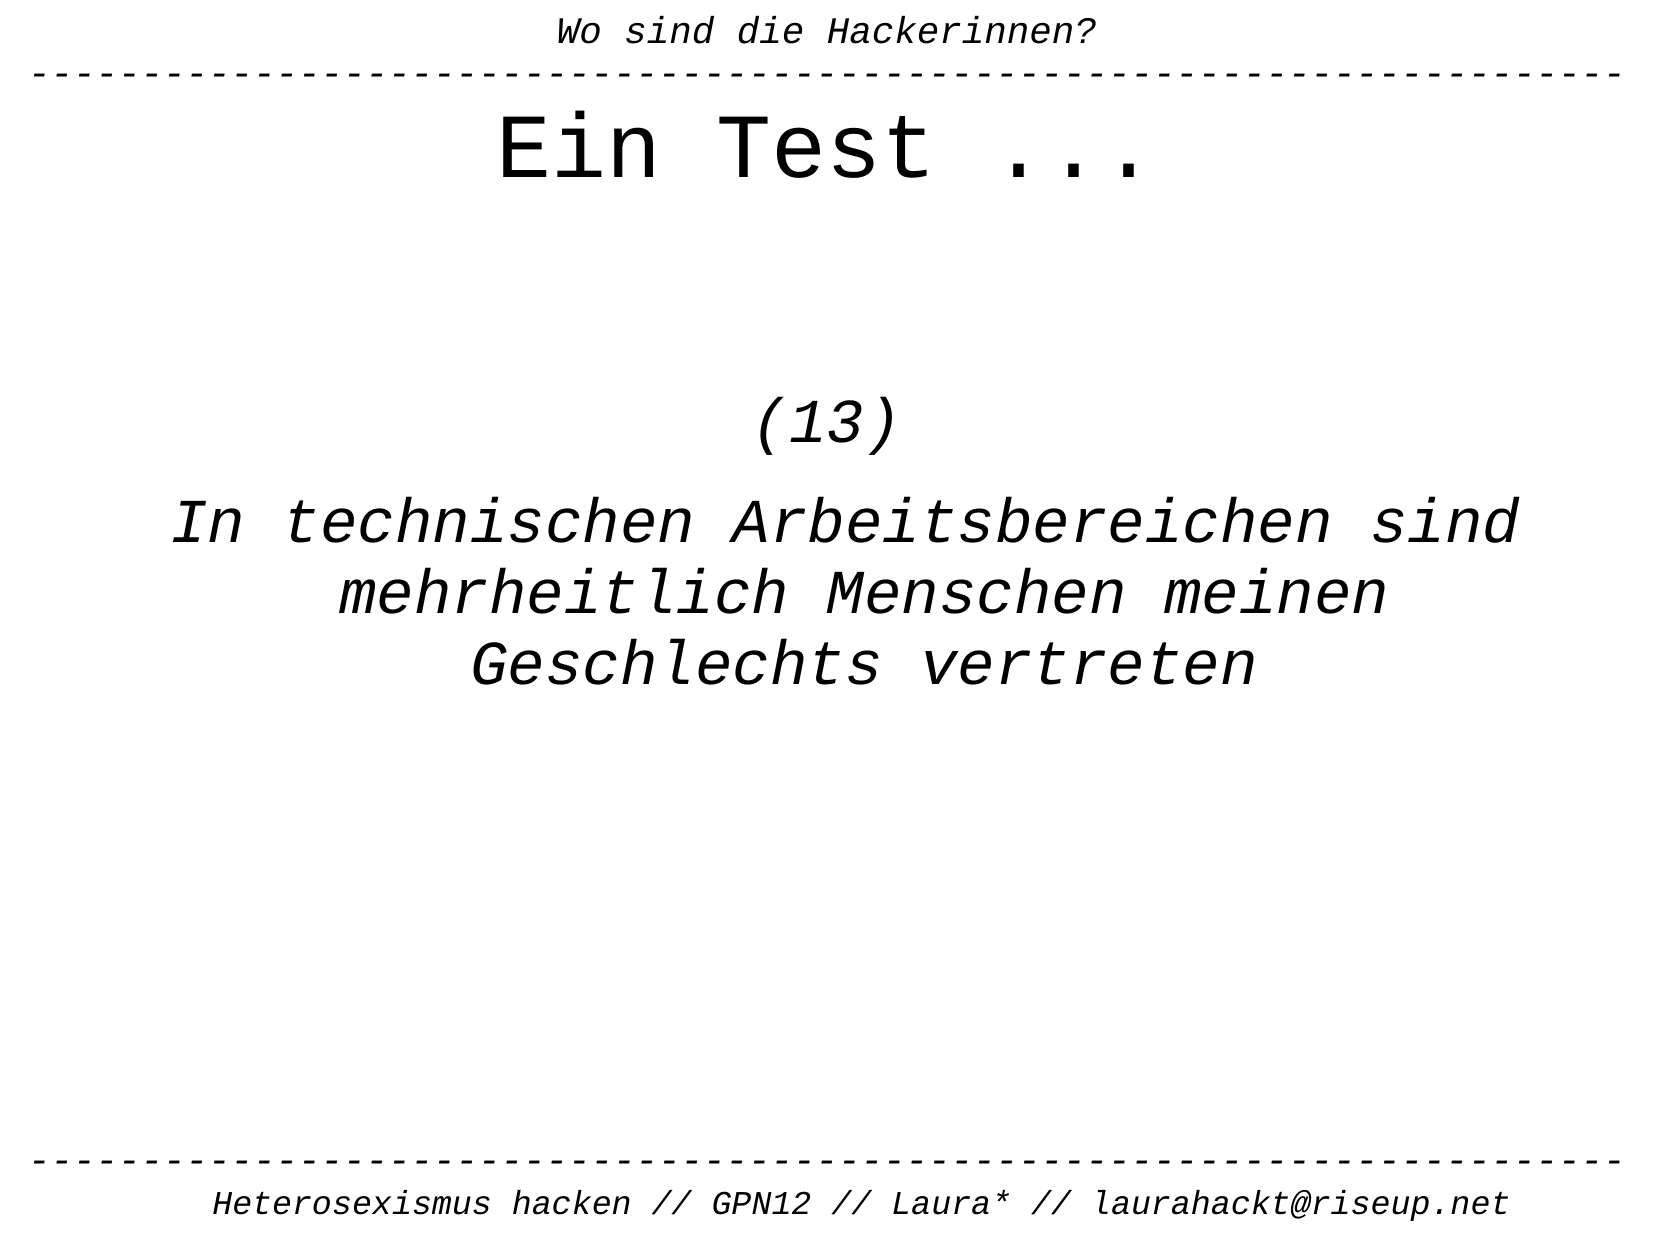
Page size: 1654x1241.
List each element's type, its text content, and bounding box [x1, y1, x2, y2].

title Wo sind die Hackerinnen? ----------------------------------------------------------------------- [0, 12, 1654, 98]
list Heterosexismus hacken // GPN12 // Laura* // laurahackt@riseup.net [0, 1186, 1654, 1241]
title Ein Test ... [82, 98, 1571, 257]
list (13) In technischen Arbeitsbereichen sind mehrheitlich Menschen meinen Geschlechts vertreten [82, 290, 1571, 1098]
title ----------------------------------------------------------------------- [0, 1098, 1654, 1184]
